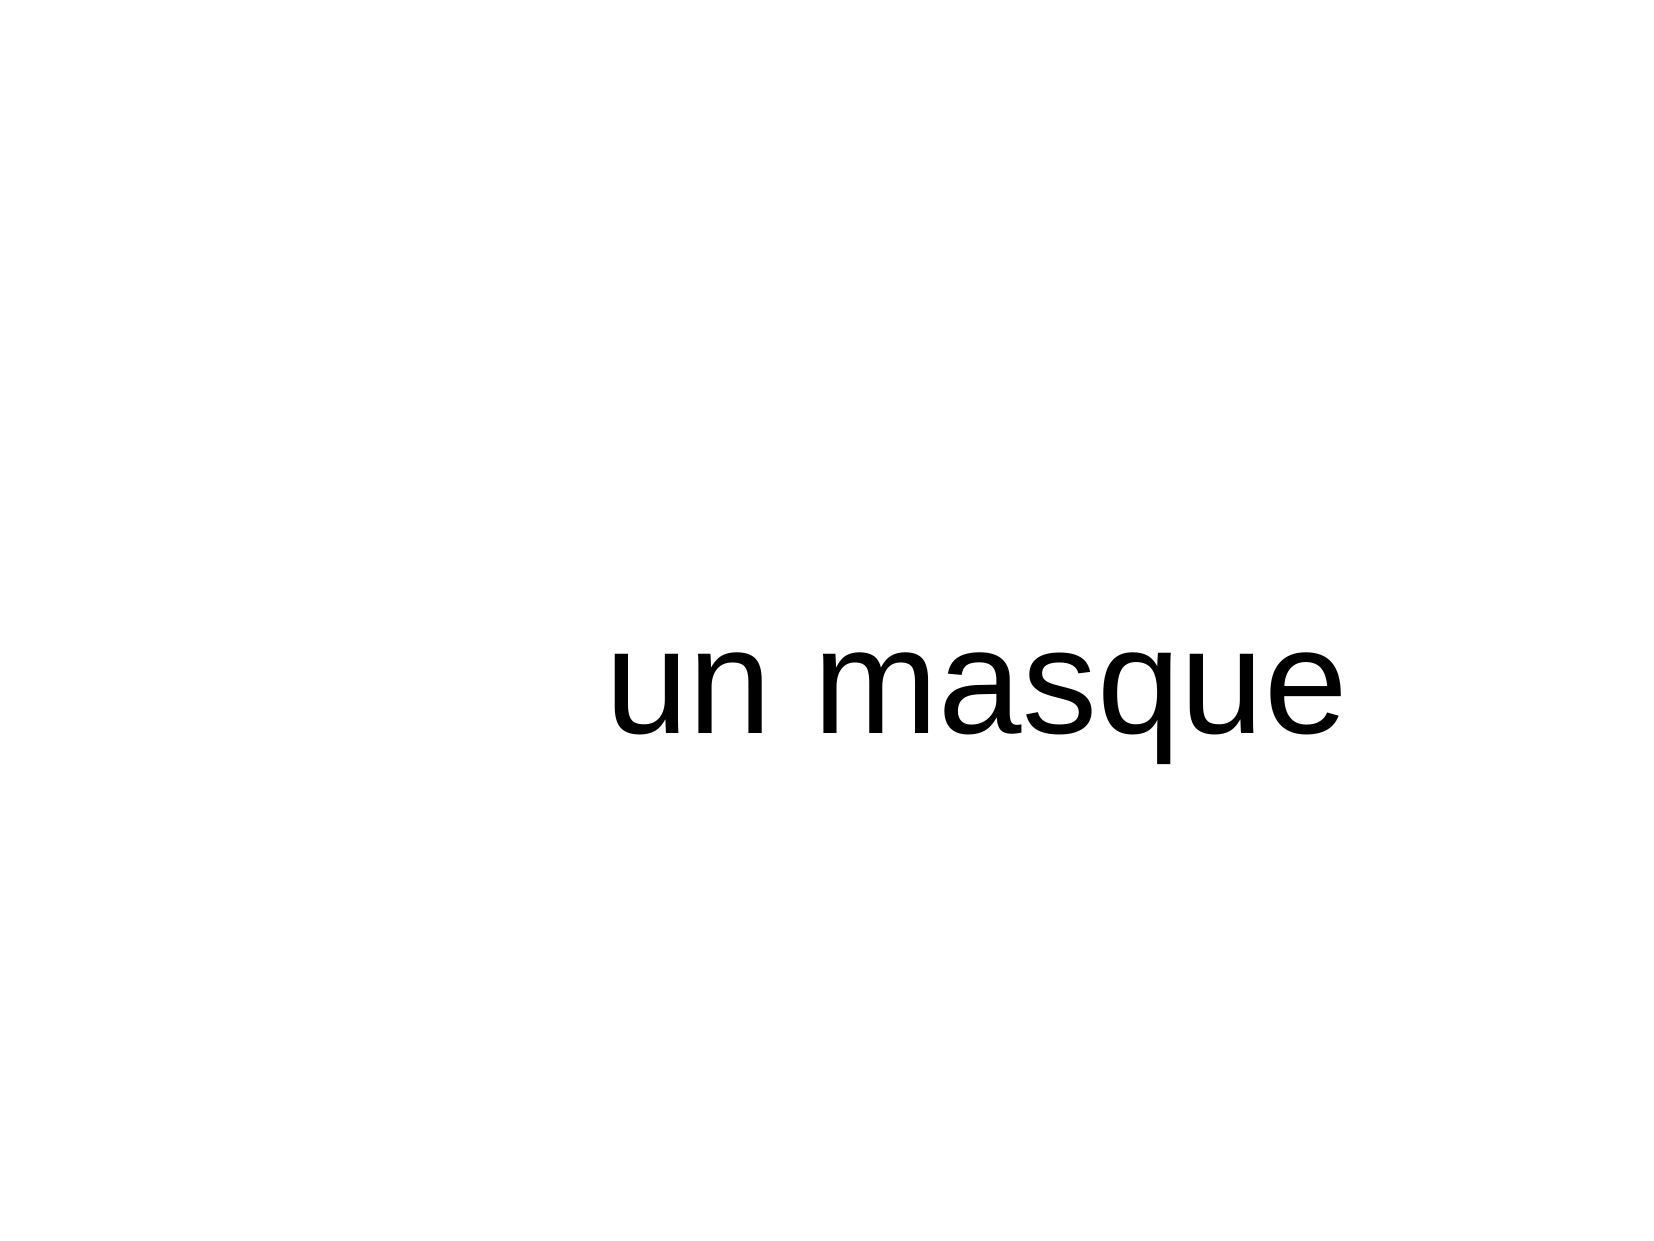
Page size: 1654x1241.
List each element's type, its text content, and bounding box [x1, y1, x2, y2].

text_box un masque [590, 590, 1418, 773]
